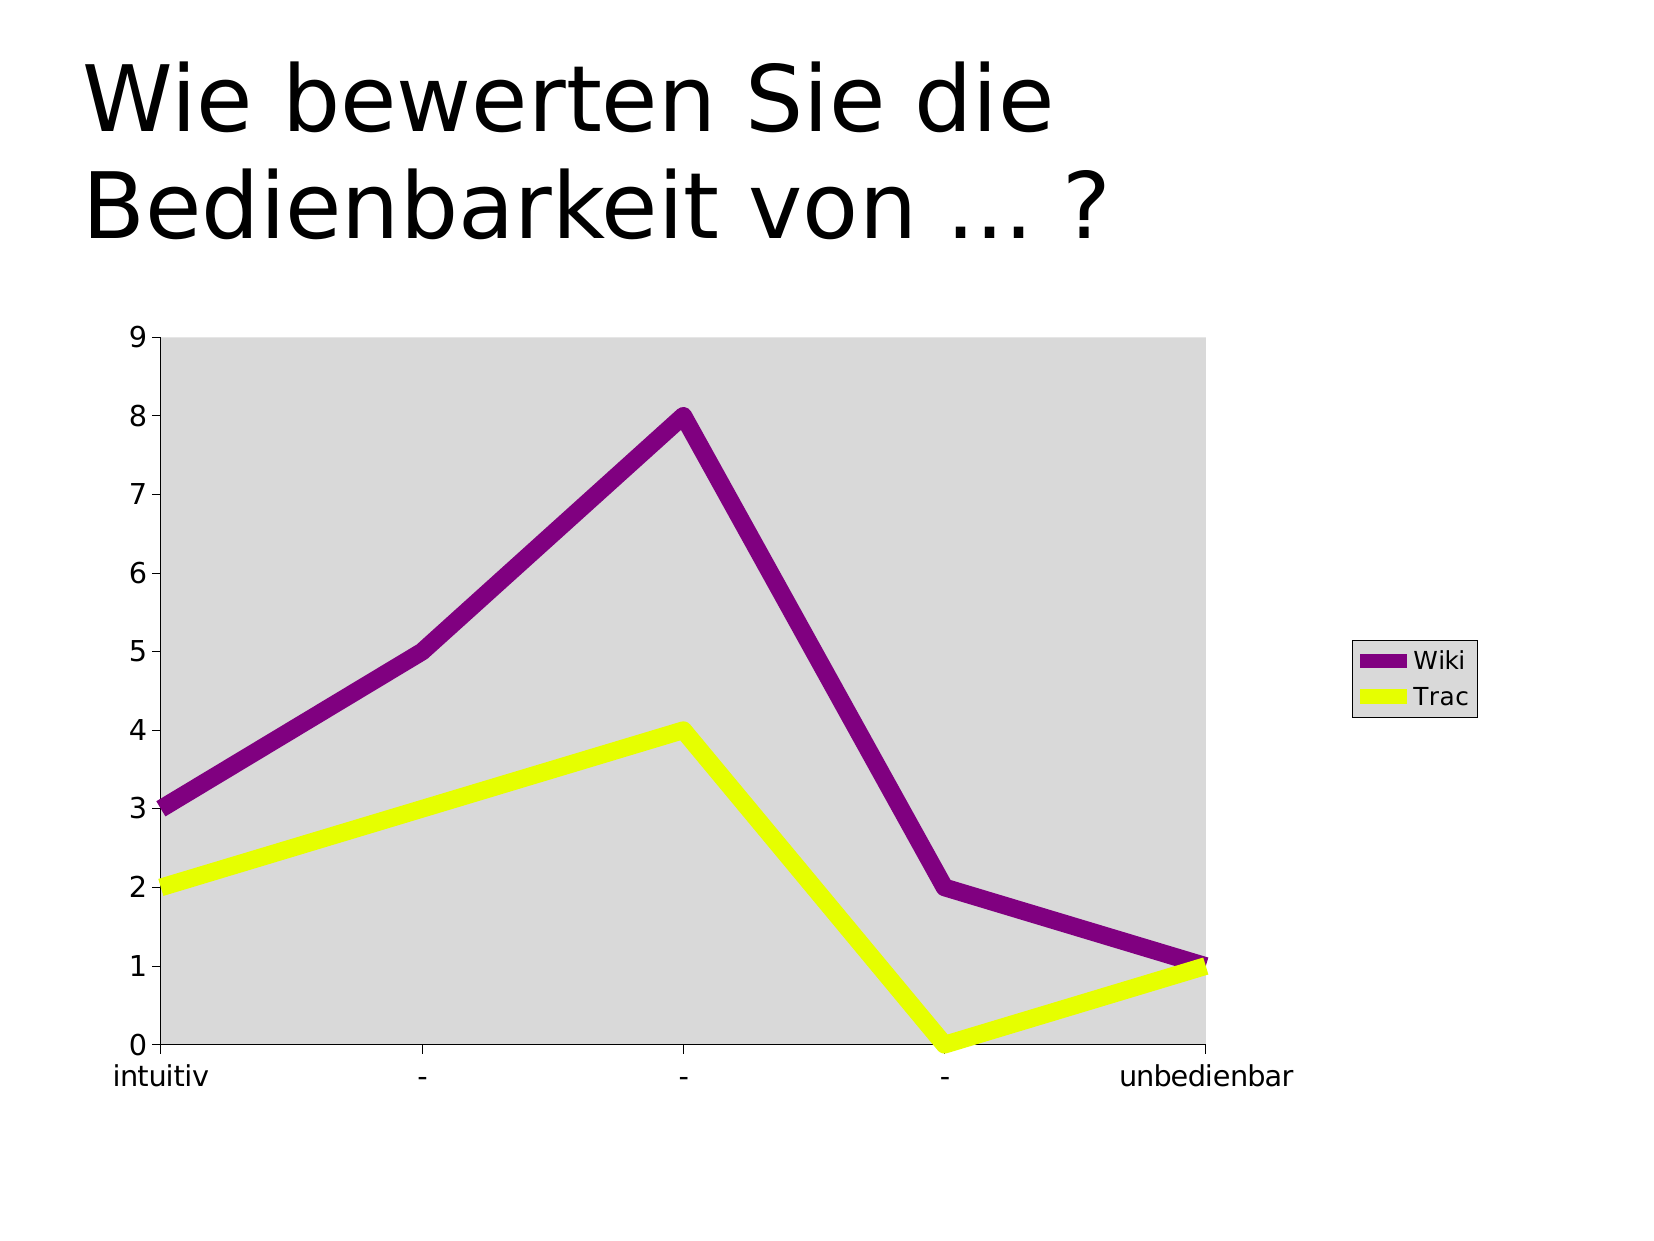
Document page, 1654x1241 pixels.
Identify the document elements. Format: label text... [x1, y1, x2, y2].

chart [82, 290, 1571, 1109]
title Wie bewerten Sie die Bedienbarkeit von ... ? [82, 45, 1571, 261]
